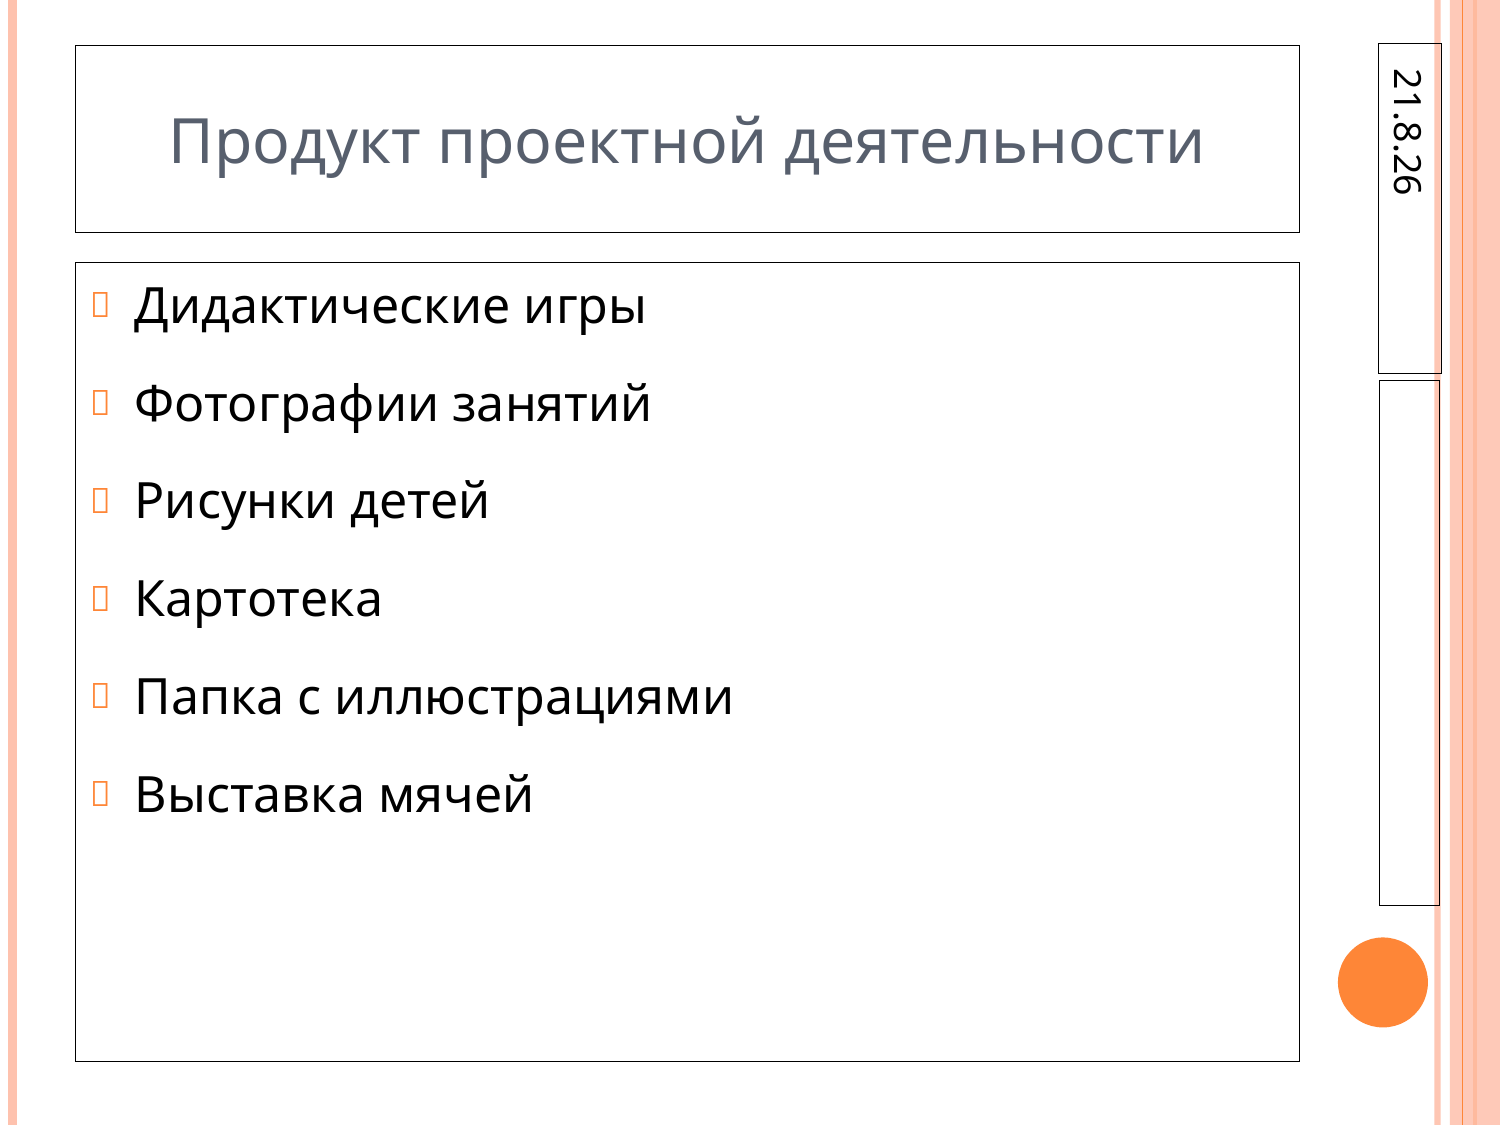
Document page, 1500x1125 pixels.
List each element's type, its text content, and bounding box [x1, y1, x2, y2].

list Дидактические игры Фотографии занятий Рисунки детей Картотека Папка с иллюстрациями Выставка мячей [75, 262, 1300, 1062]
title Продукт проектной деятельности [75, 45, 1300, 233]
